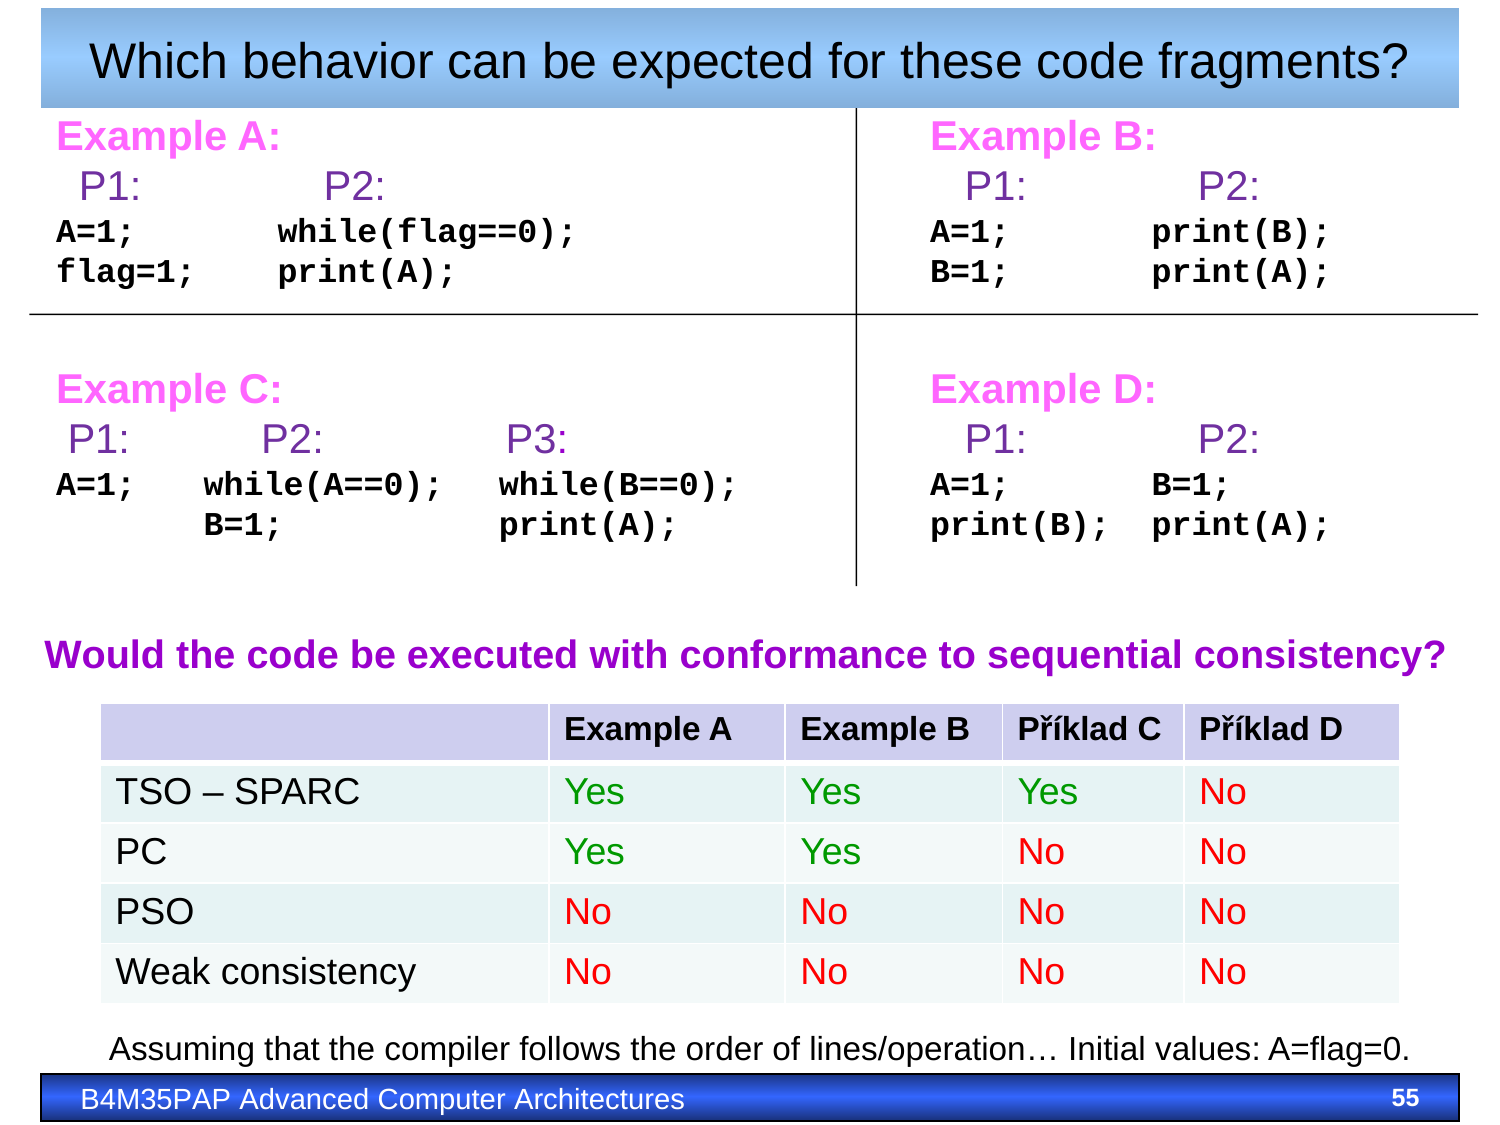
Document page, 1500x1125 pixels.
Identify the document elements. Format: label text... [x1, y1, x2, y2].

text_box Assuming that the compiler follows the order of lines/operation… Initial values: A=flag=0. [94, 1020, 1428, 1075]
table_cell PC [101, 824, 548, 882]
table_header Příklad D [1185, 705, 1399, 760]
text_box Example D: P1: P2: A=1; B=1; print(B); print(A); [915, 354, 1479, 550]
text_box Example B: P1: P2: A=1; print(B); B=1; print(A); [915, 101, 1479, 297]
table_cell Yes [786, 824, 1002, 882]
table_cell Weak consistency [101, 944, 548, 1003]
table_cell PSO [101, 884, 548, 943]
text_box Example A: P1: P2: A=1; while(flag==0); flag=1; print(A); [41, 108, 715, 297]
table_cell No [1003, 884, 1183, 943]
table_cell TSO – SPARC [101, 766, 548, 822]
table_cell Yes [550, 766, 784, 822]
table_header Example B [786, 705, 1002, 760]
table_cell No [550, 884, 784, 943]
table_cell No [786, 884, 1002, 943]
table_cell No [1185, 824, 1399, 882]
table_cell Yes [550, 824, 784, 882]
table_cell No [1185, 884, 1399, 943]
table_cell No [786, 944, 1002, 1003]
table_cell No [550, 944, 784, 1003]
table_cell No [1185, 766, 1399, 822]
text_box Example C: P1: P2: P3: A=1; while(A==0); while(B==0); B=1; print(A); [41, 354, 798, 550]
table_cell No [1003, 944, 1183, 1003]
list Would the code be executed with conformance to sequential consistency? [29, 621, 1477, 705]
table_cell No [1003, 824, 1183, 882]
table_header Example A [550, 705, 784, 760]
table_cell Yes [1003, 766, 1183, 822]
title Which behavior can be expected for these code fragments? [41, 8, 1459, 108]
table_cell Yes [786, 766, 1002, 822]
table_header [101, 705, 548, 760]
table_cell No [1185, 944, 1399, 1003]
table_header Příklad C [1003, 705, 1183, 760]
